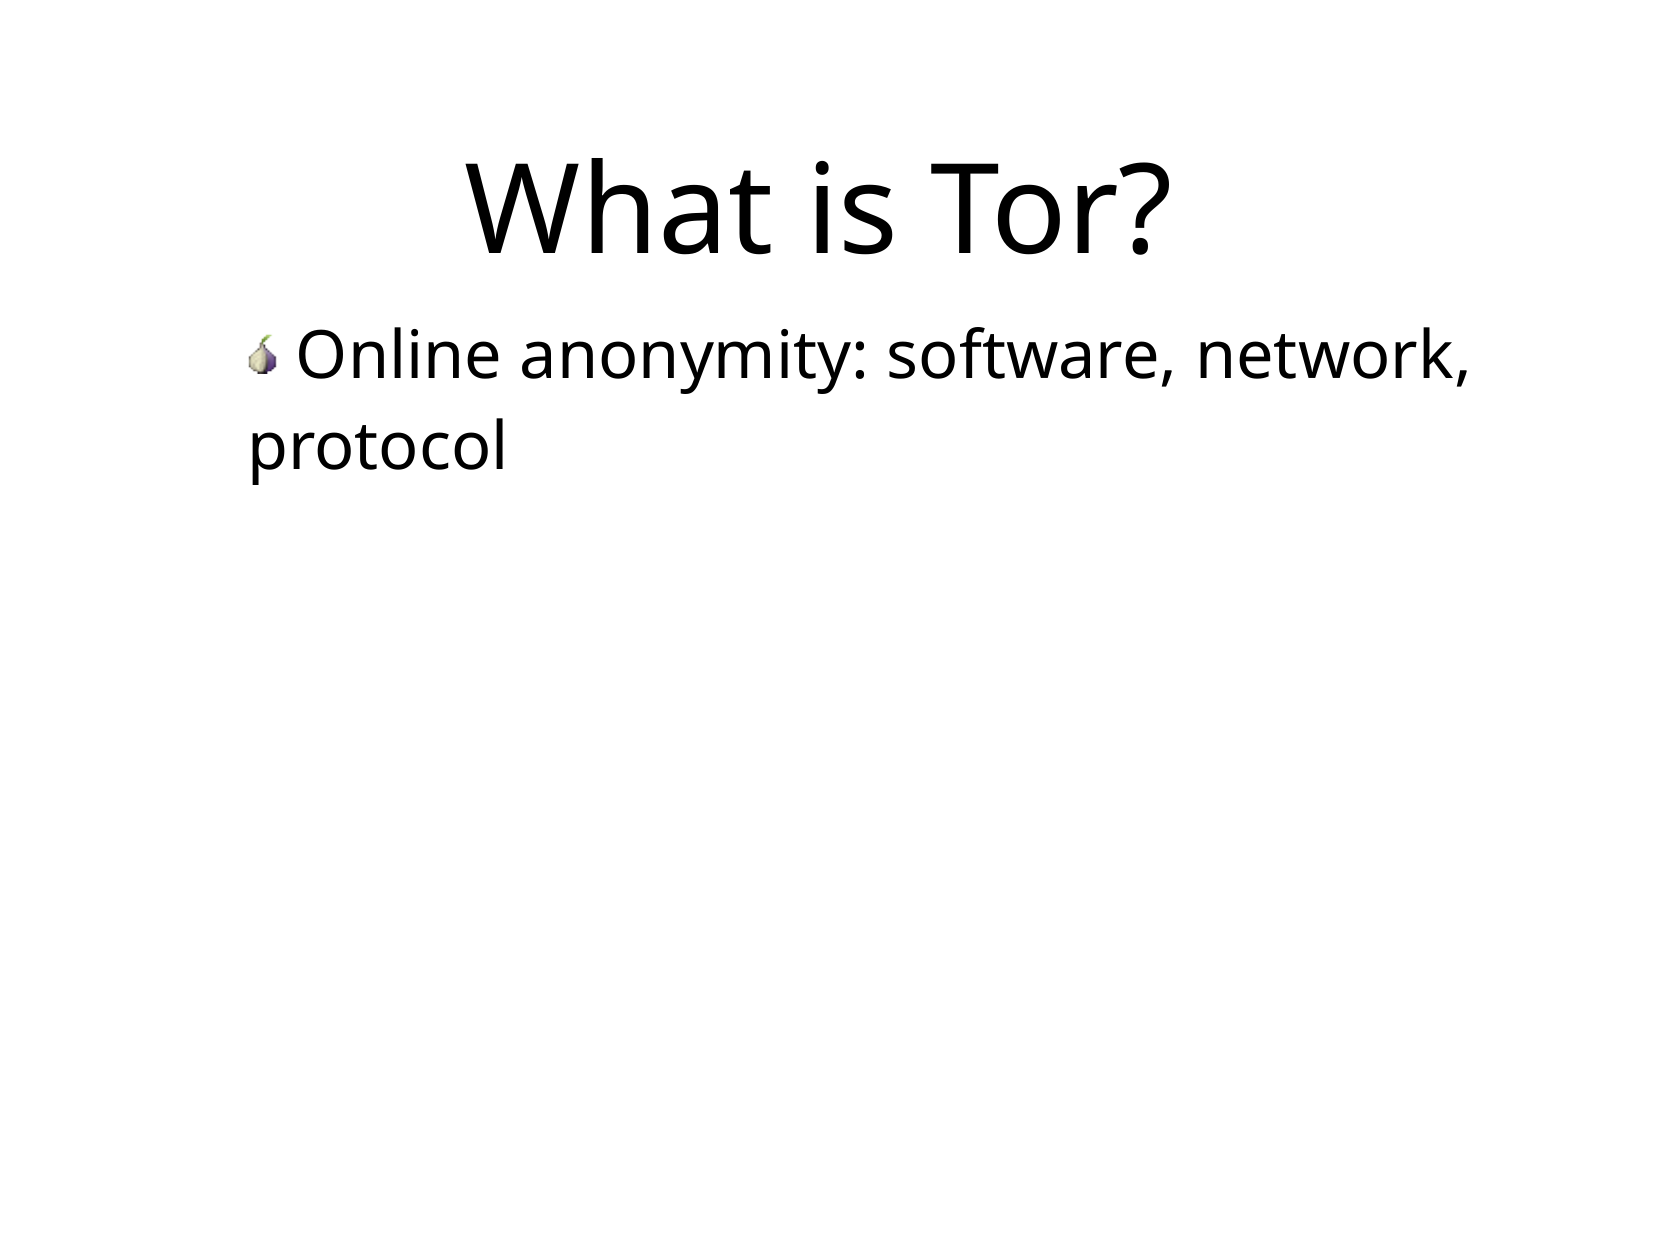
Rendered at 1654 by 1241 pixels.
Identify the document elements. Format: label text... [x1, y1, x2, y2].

text_box Online anonymity: software, network, protocol [232, 300, 1445, 544]
text_box What is Tor? [450, 112, 1238, 300]
